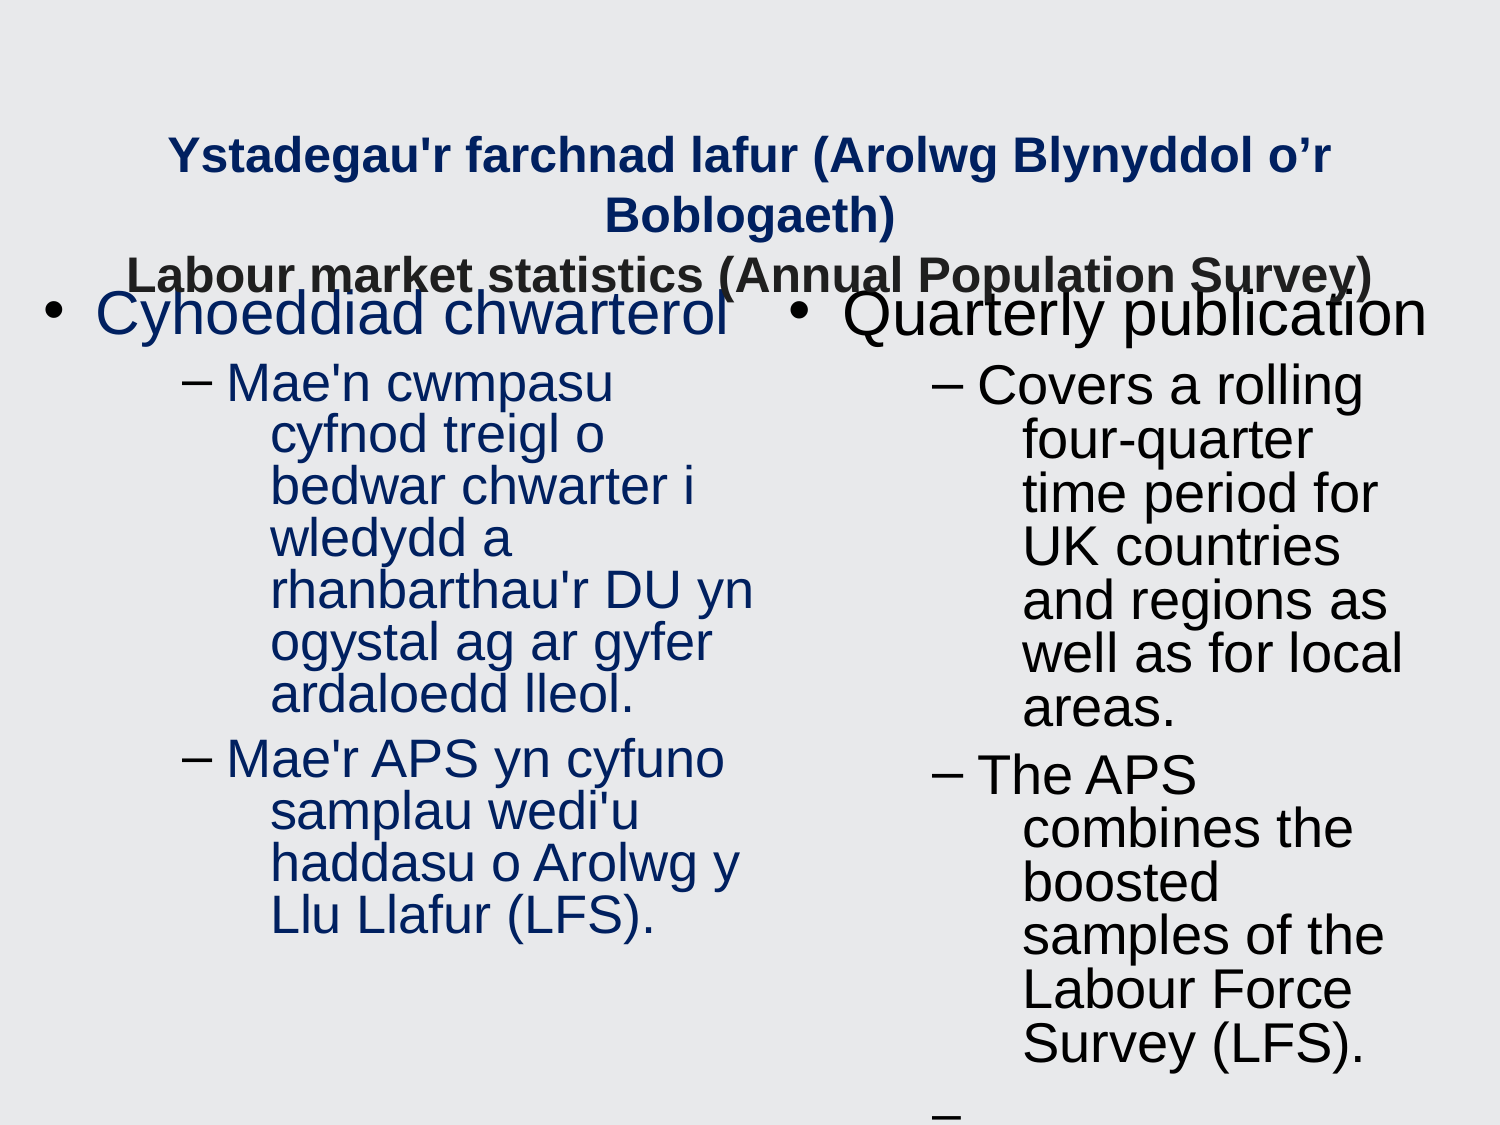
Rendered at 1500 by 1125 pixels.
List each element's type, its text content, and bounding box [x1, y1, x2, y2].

title Ystadegau'r farchnad lafur (Arolwg Blynyddol o’r Boblogaeth) Labour market statistics (Annual Population Survey) [11, 54, 1489, 243]
text_box Cyhoeddiad chwarterol Mae'n cwmpasu cyfnod treigl o bedwar chwarter i wledydd a rhanbarthau'r DU yn ogystal ag ar gyfer ardaloedd lleol. Mae'r APS yn cyfuno samplau wedi'u haddasu o Arolwg y Llu Llafur (LFS). [28, 278, 774, 1071]
list Quarterly publication Covers a rolling four-quarter time period for UK countries and regions as well as for local areas. The APS combines the boosted samples of the Labour Force Survey (LFS). [773, 278, 1449, 1095]
